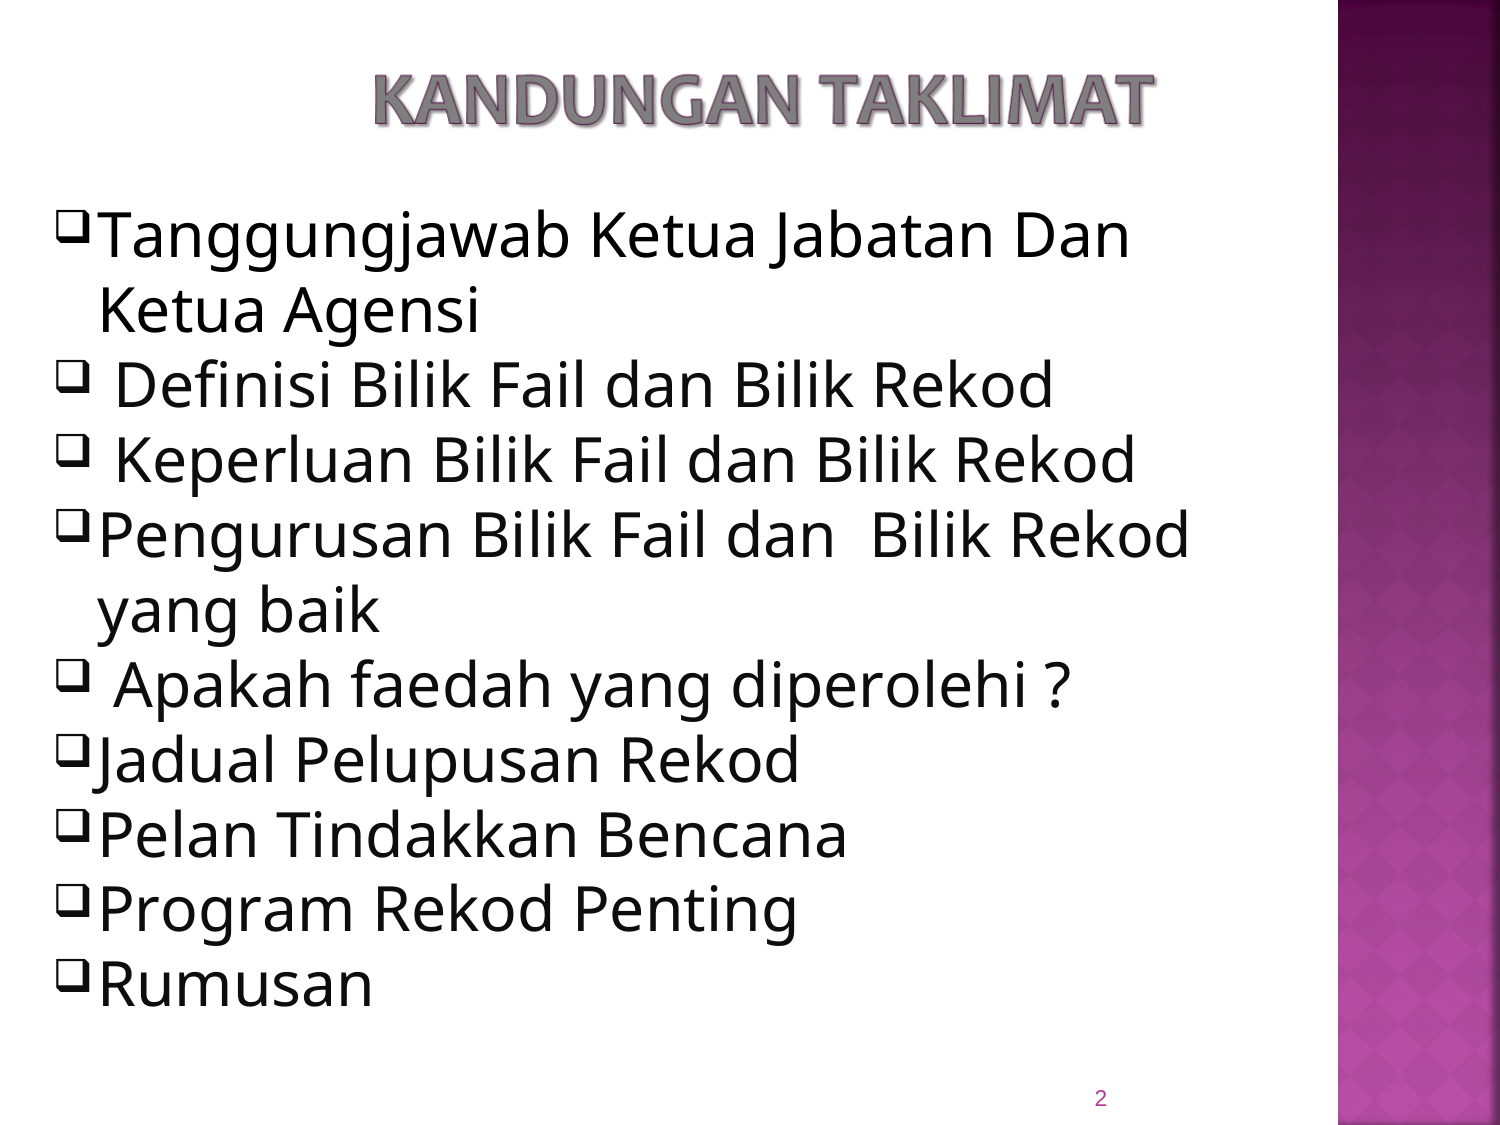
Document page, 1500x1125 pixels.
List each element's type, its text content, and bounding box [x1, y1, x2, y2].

list Tanggungjawab Ketua Jabatan Dan Ketua Agensi Definisi Bilik Fail dan Bilik Rekod Keperluan Bilik Fail dan Bilik Rekod Pengurusan Bilik Fail dan Bilik Rekod yang baik Apakah faedah yang diperolehi ? Jadual Pelupusan Rekod Pelan Tindakkan Bencana Program Rekod Penting Rumusan [37, 187, 1326, 1125]
picture [87, 0, 1500, 1125]
